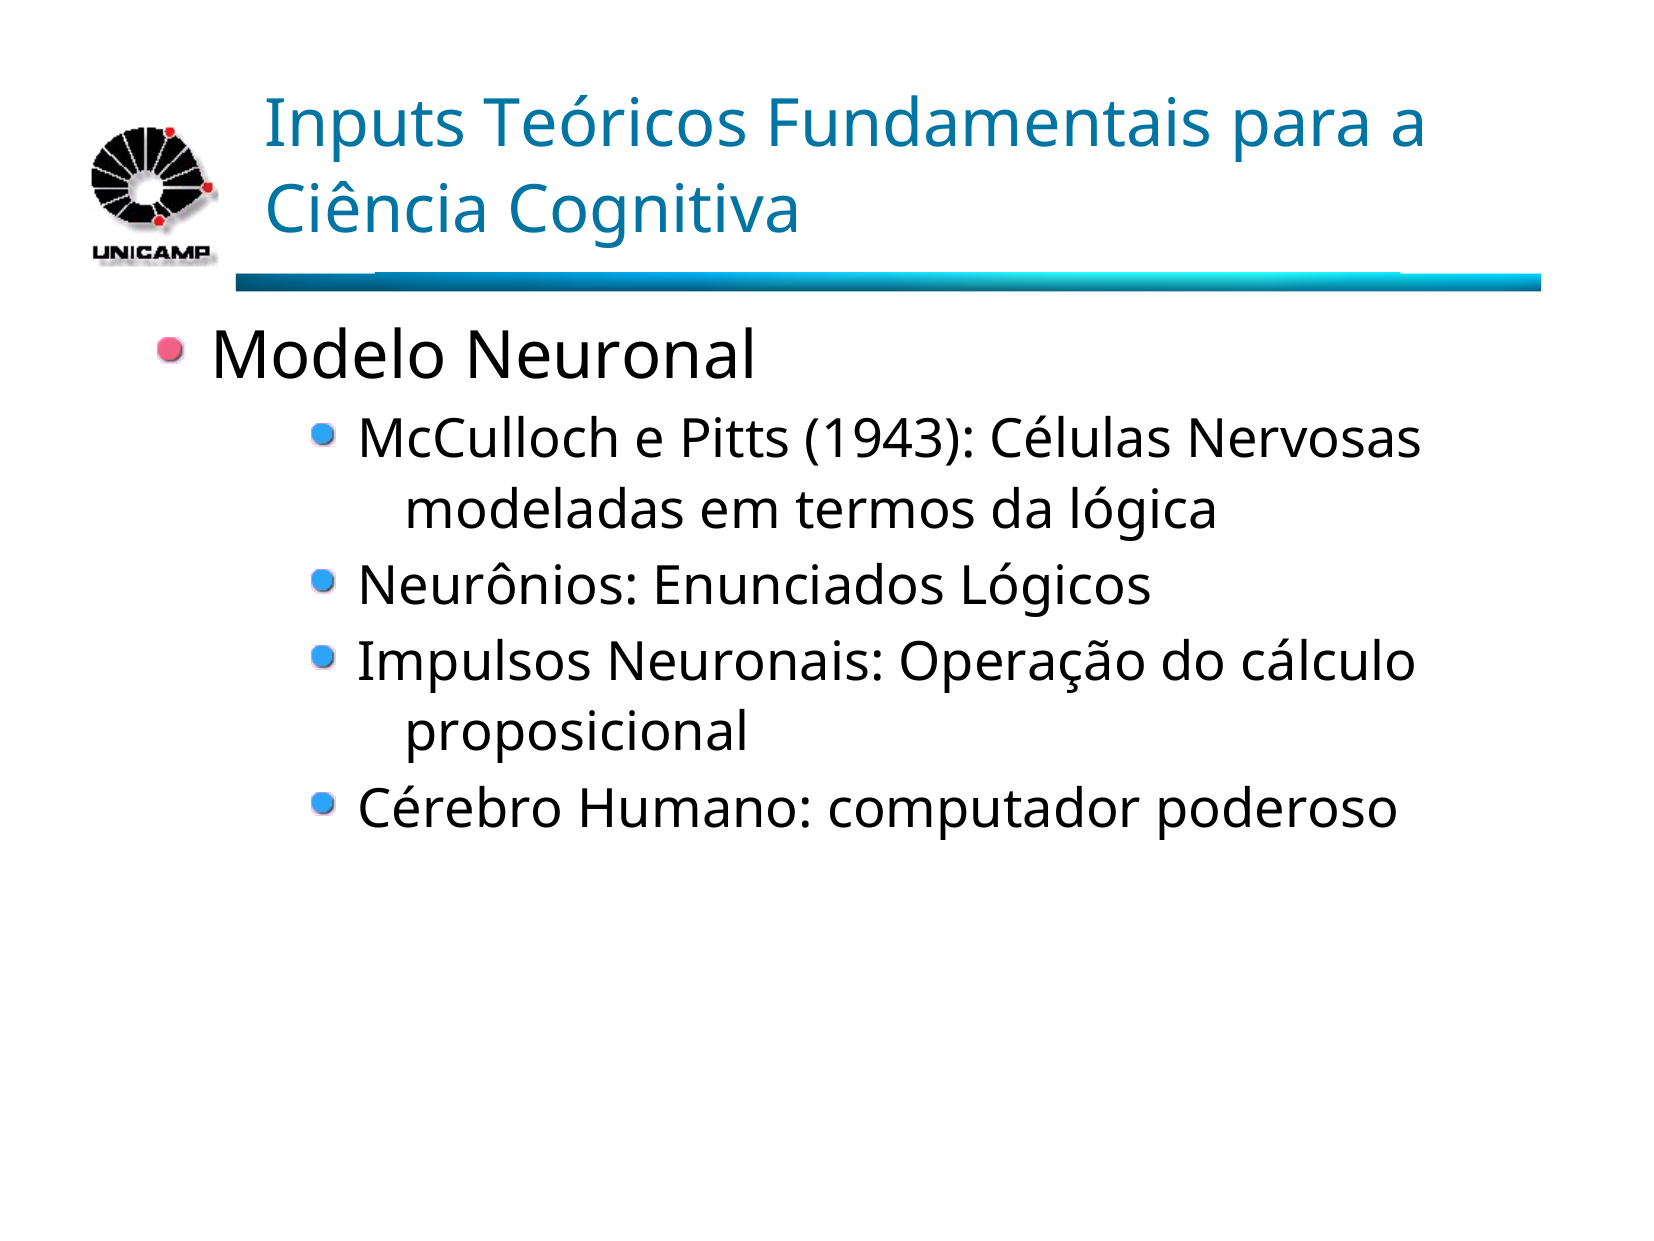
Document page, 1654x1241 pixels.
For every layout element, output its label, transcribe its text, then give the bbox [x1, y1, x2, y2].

picture [125, 272, 1654, 295]
list Modelo Neuronal McCulloch e Pitts (1943): Células Nervosas modeladas em termos da lógica Neurônios: Enunciados Lógicos Impulsos Neuronais: Operação do cálculo proposicional Cérebro Humano: computador poderoso [121, 309, 1534, 1182]
title Inputs Teóricos Fundamentais para a Ciência Cognitiva [264, 42, 1534, 250]
